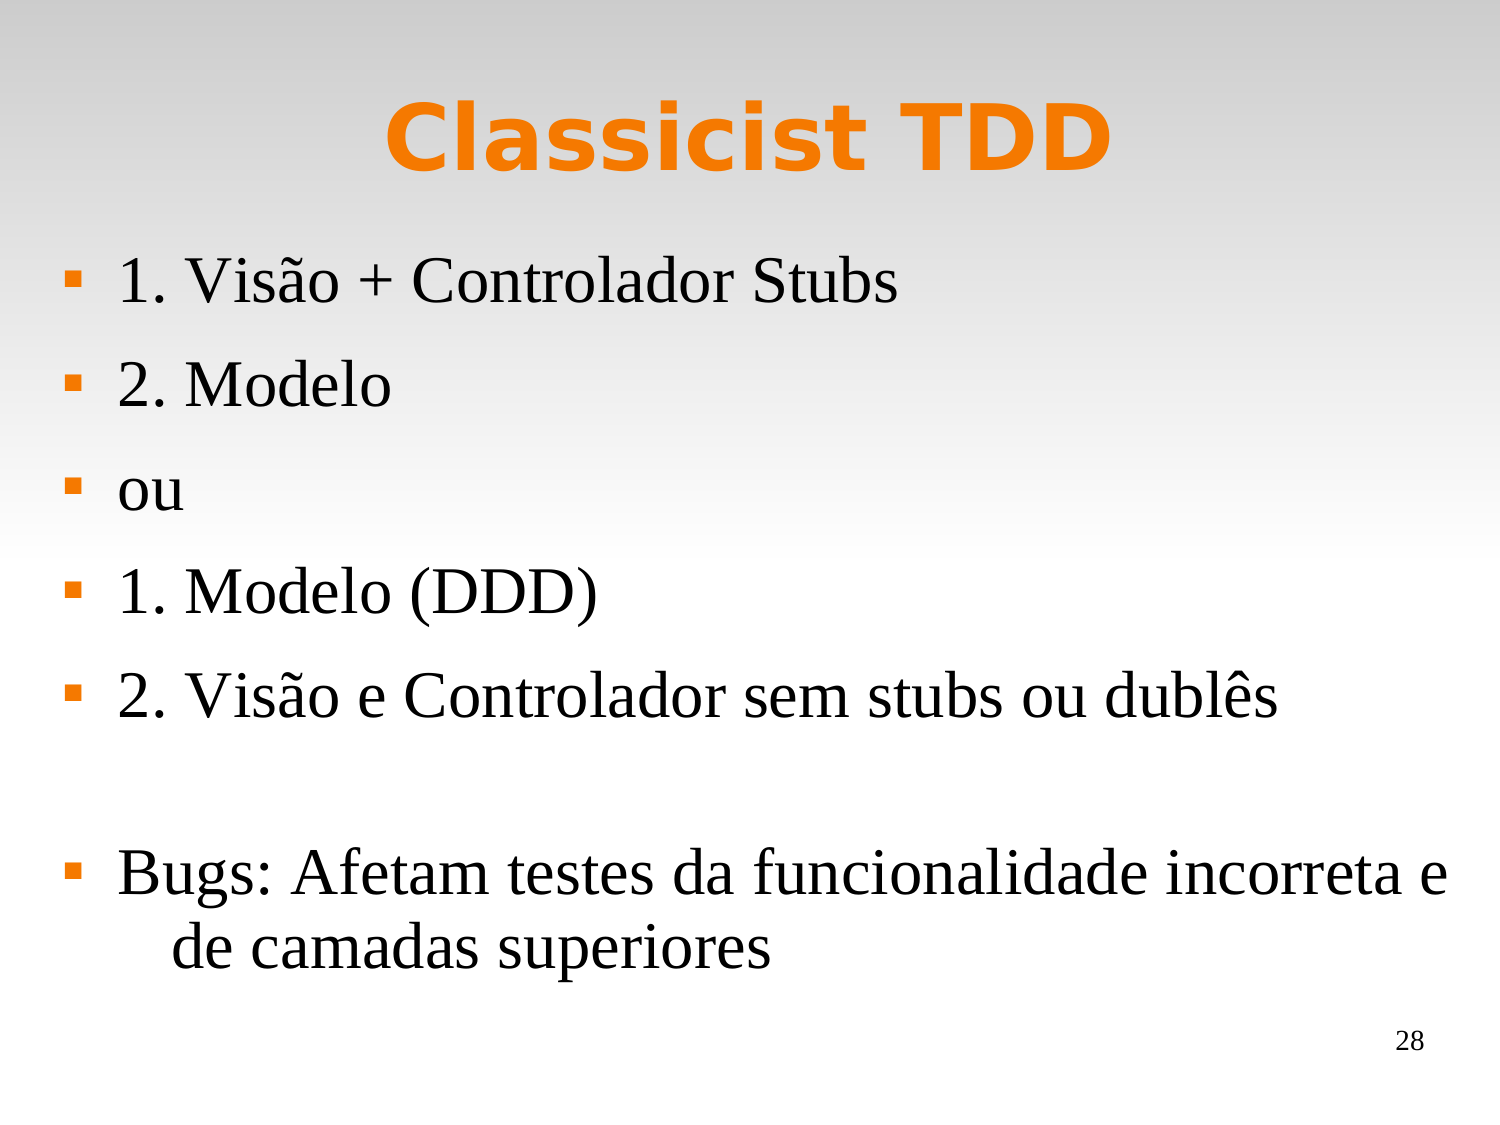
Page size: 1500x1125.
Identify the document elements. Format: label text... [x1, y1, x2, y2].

title Classicist TDD [75, 44, 1425, 233]
list 1. Visão + Controlador Stubs 2. Modelo ou 1. Modelo (DDD) 2. Visão e Controlador sem stubs ou dublês Bugs: Afetam testes da funcionalidade incorreta e de camadas superiores [29, 243, 1468, 1072]
